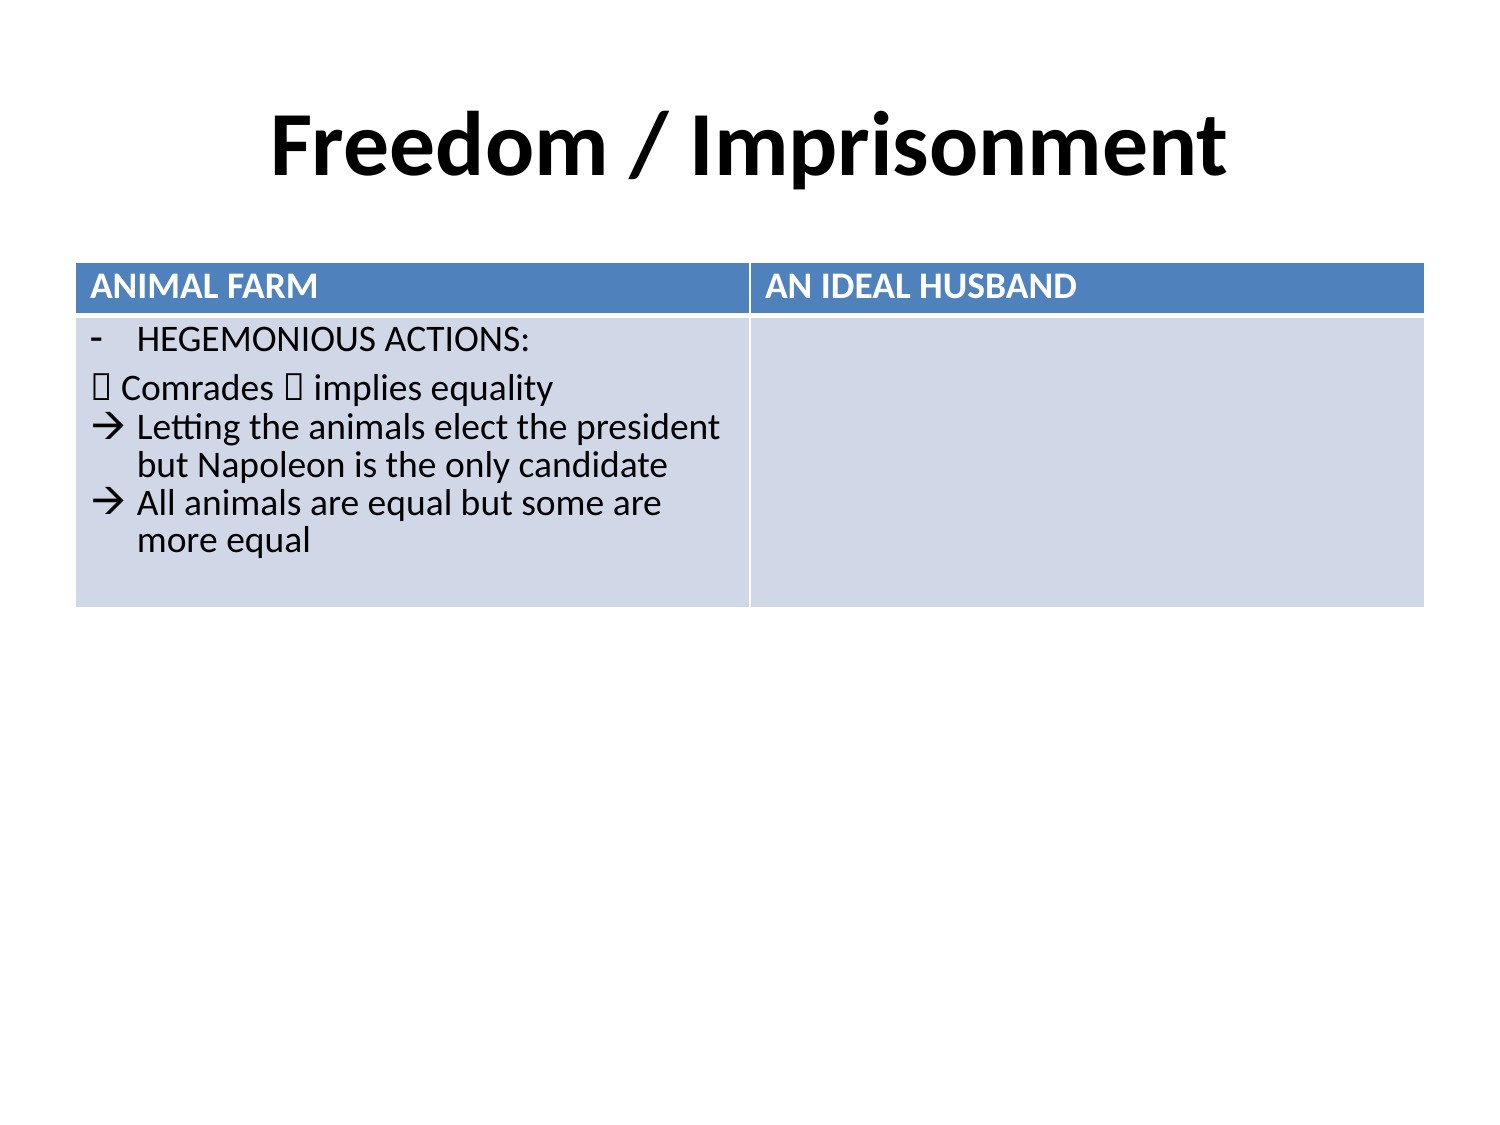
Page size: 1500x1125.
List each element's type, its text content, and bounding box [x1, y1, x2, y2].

table_header AN IDEAL HUSBAND [751, 263, 1424, 313]
title Freedom / Imprisonment [75, 45, 1425, 233]
table_cell [751, 318, 1424, 607]
table_header ANIMAL FARM [76, 263, 749, 313]
table_cell HEGEMONIOUS ACTIONS:  Comrades  implies equality Letting the animals elect the president but Napoleon is the only candidate All animals are equal but some are more equal [76, 318, 749, 607]
